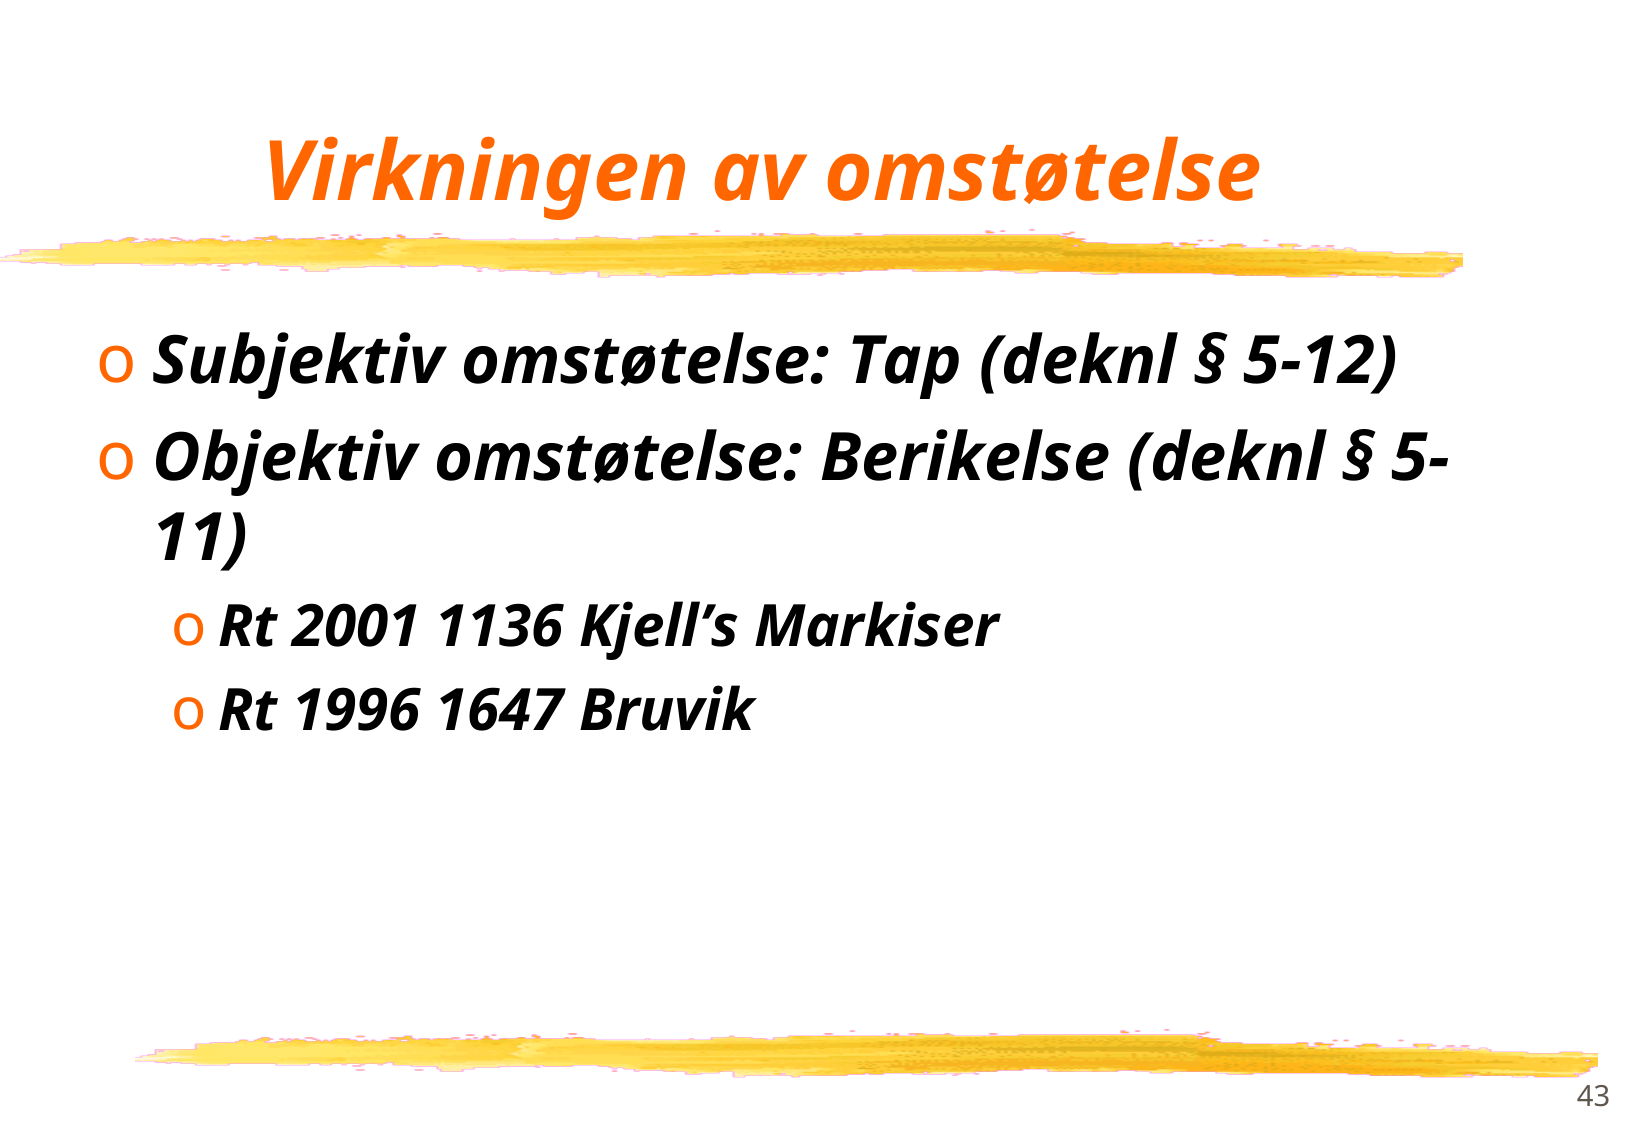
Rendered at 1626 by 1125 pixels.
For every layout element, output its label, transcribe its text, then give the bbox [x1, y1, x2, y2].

list Subjektiv omstøtelse: Tap (deknl § 5-12) Objektiv omstøtelse: Berikelse (deknl § 5-11) Rt 2001 1136 Kjell’s Markiser Rt 1996 1647 Bruvik [81, 309, 1535, 1001]
title Virkningen av omstøtelse [72, 37, 1454, 225]
text_box <number> [1516, 1050, 1626, 1125]
picture [0, 224, 1463, 288]
picture [135, 1024, 1598, 1088]
